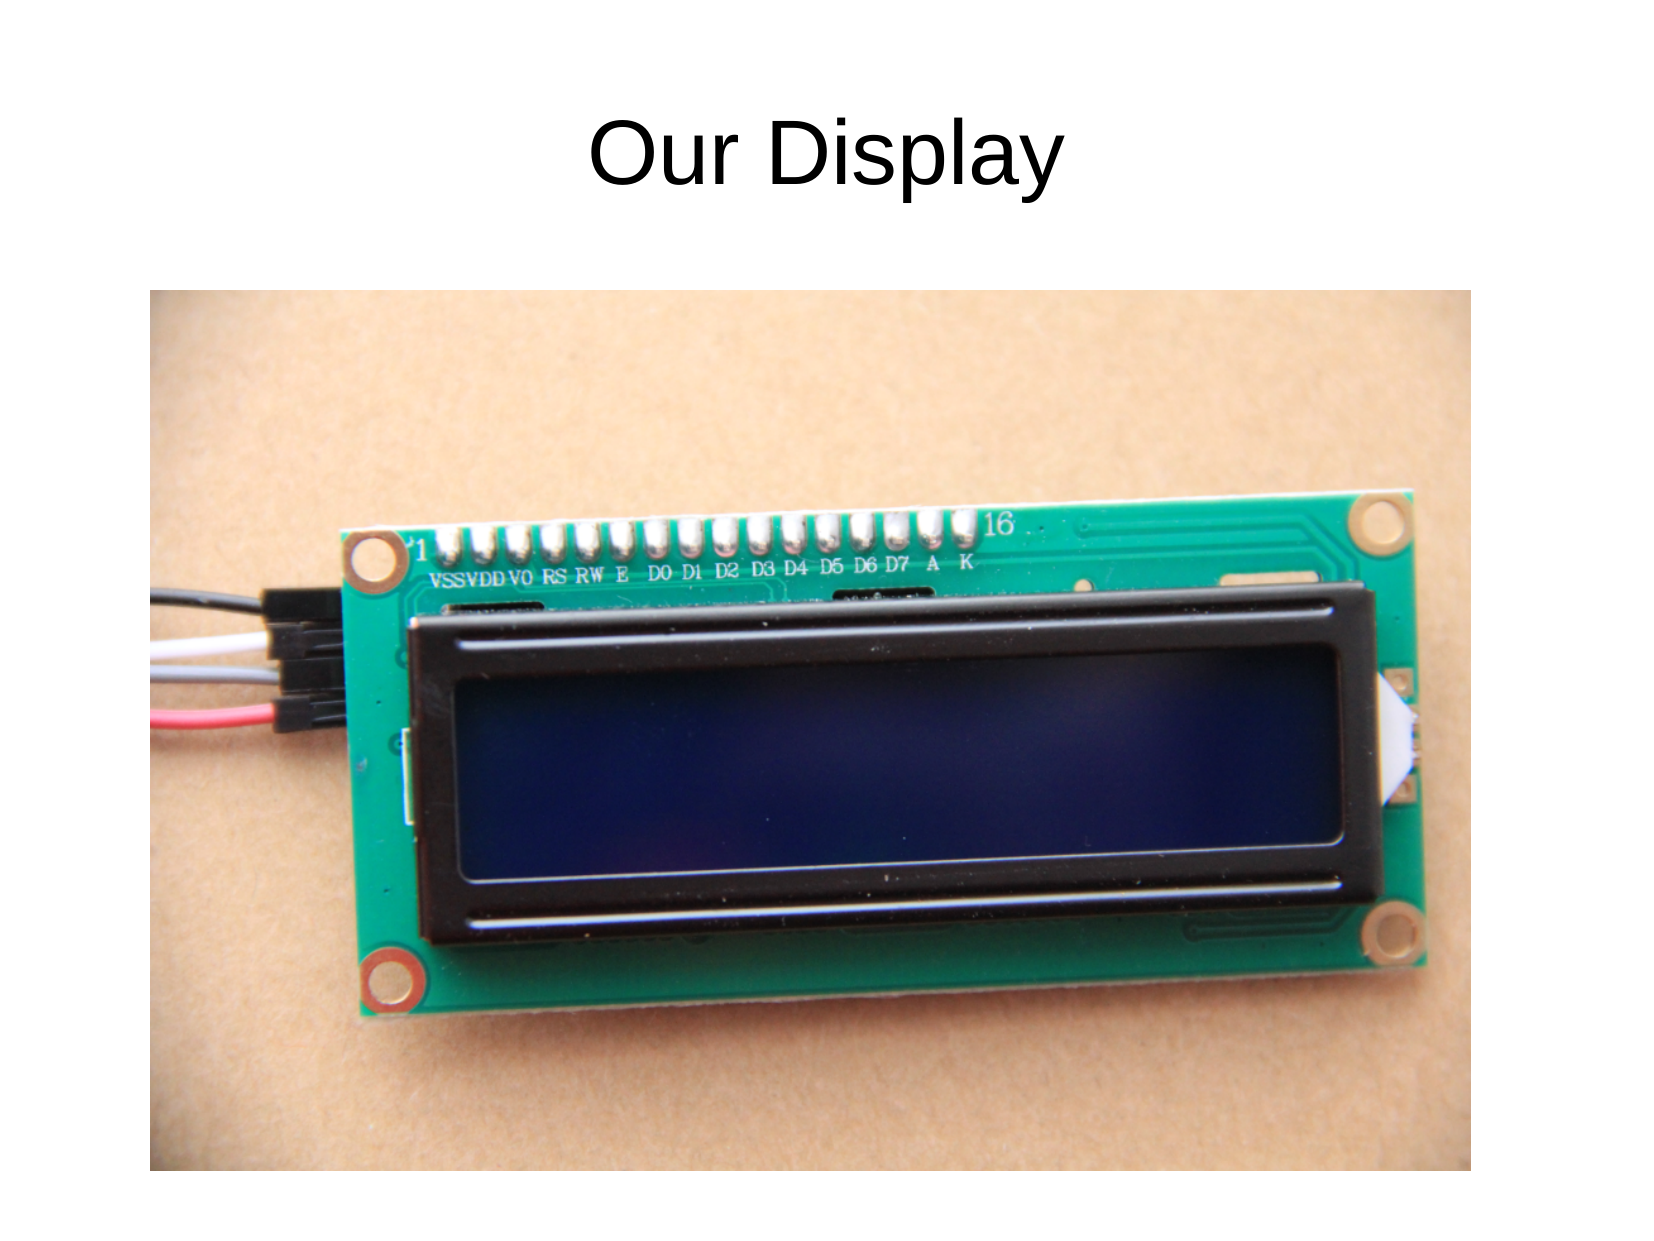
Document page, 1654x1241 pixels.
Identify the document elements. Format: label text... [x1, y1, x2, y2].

picture [150, 290, 1471, 1171]
title Our Display [82, 49, 1571, 257]
